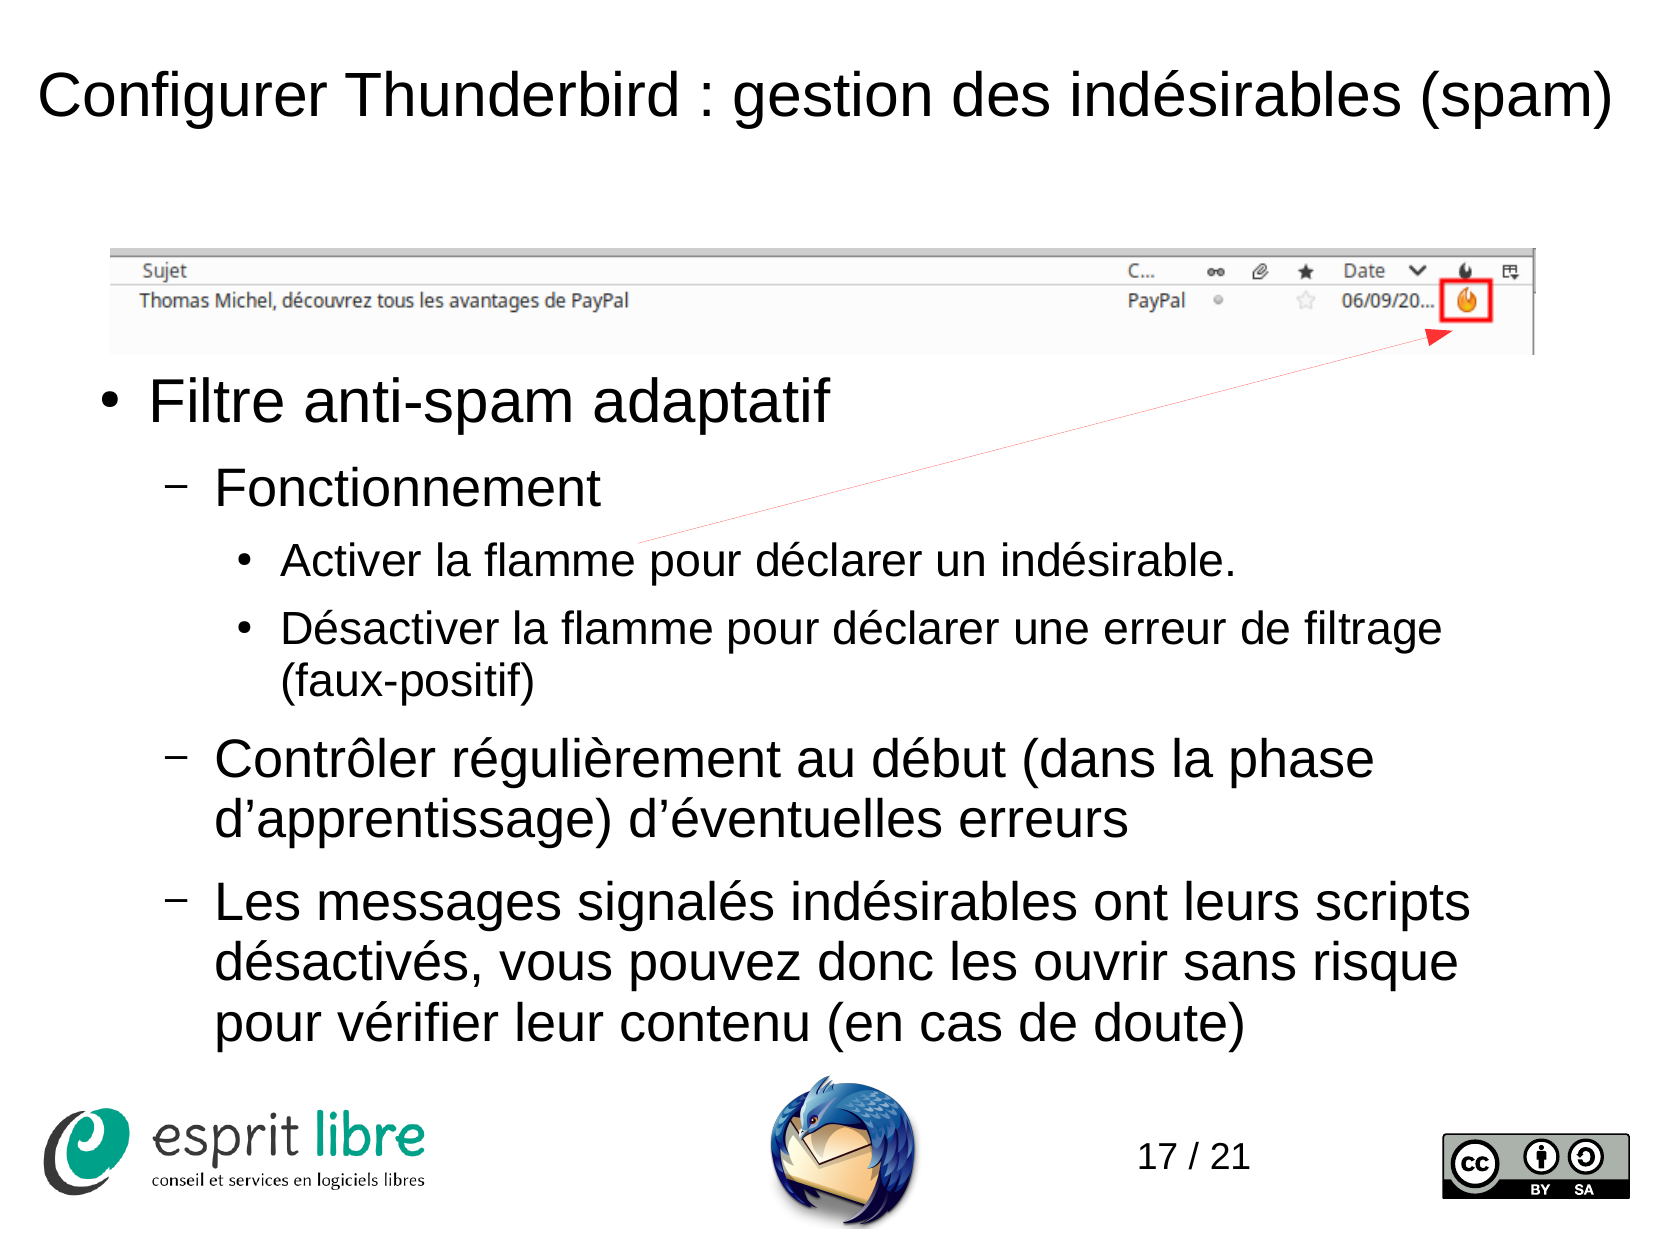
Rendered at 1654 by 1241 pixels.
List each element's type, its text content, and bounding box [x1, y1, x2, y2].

list Filtre anti-spam adaptatif Fonctionnement Activer la flamme pour déclarer un indésirable. Désactiver la flamme pour déclarer une erreur de filtrage (faux-positif) Contrôler régulièrement au début (dans la phase d’apprentissage) d’éventuelles erreurs Les messages signalés indésirables ont leurs scripts désactivés, vous pouvez donc les ouvrir sans risque pour vérifier leur contenu (en cas de doute) [82, 366, 1571, 1063]
title Configurer Thunderbird : gestion des indésirables (spam) [0, 20, 1654, 169]
picture [0, 1009, 480, 1241]
picture [110, 248, 1536, 355]
picture [767, 1074, 922, 1229]
